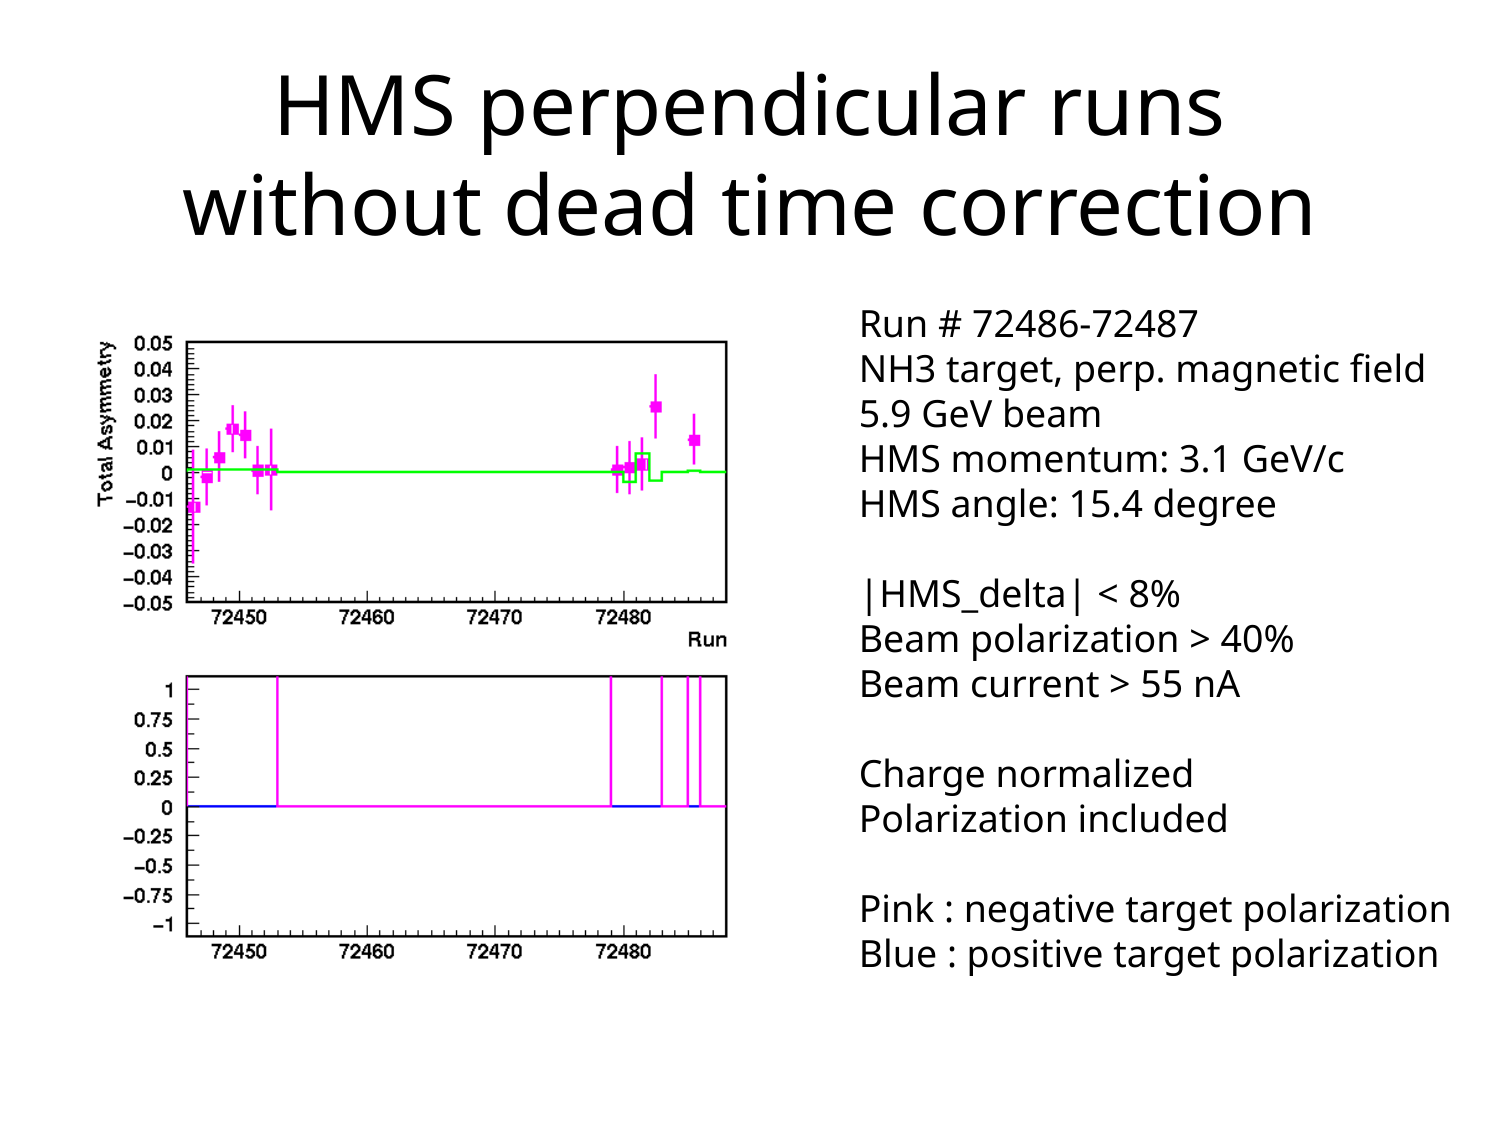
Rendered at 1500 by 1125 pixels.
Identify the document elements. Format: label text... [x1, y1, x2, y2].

picture [58, 269, 802, 1012]
title HMS perpendicular runs without dead time correction [75, 45, 1426, 233]
text_box Run # 72486-72487 NH3 target, perp. magnetic field 5.9 GeV beam HMS momentum: 3.1 GeV/c HMS angle: 15.4 degree |HMS_delta| < 8% Beam polarization > 40% Beam current > 55 nA Charge normalized Polarization included Pink : negative target polarization Blue : positive target polarization [843, 292, 1457, 990]
